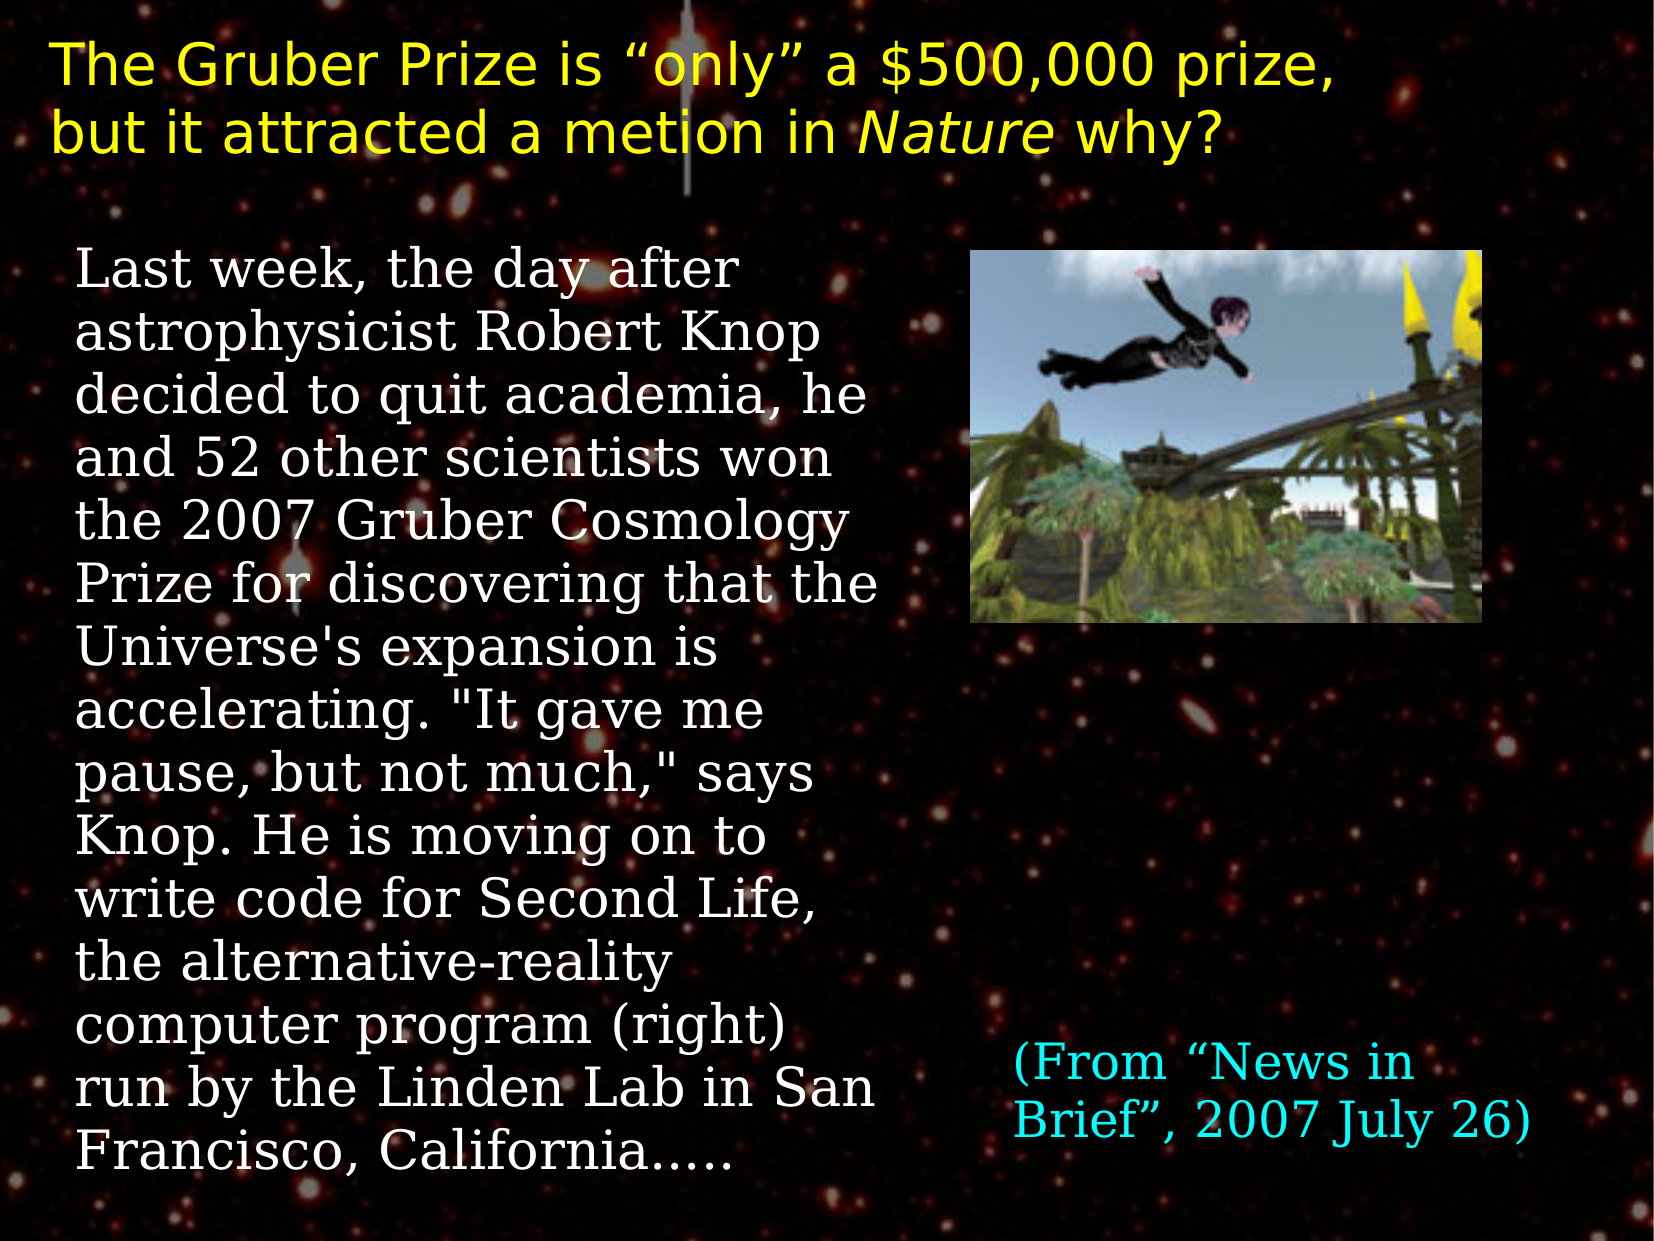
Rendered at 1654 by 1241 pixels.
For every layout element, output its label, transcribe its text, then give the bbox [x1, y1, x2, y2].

text_box Last week, the day after astrophysicist Robert Knop decided to quit academia, he and 52 other scientists won the 2007 Gruber Cosmology Prize for discovering that the Universe's expansion is accelerating. "It gave me pause, but not much," says Knop. He is moving on to write code for Second Life, the alternative-reality computer program (right) run by the Linden Lab in San Francisco, California..... [74, 237, 897, 1120]
picture [0, 0, 1654, 1241]
text_box (From “News in Brief”, 2007 July 26) [1012, 1032, 1569, 1150]
text_box The Gruber Prize is “only” a $500,000 prize, but it attracted a metion in Nature why? [49, 31, 1395, 168]
